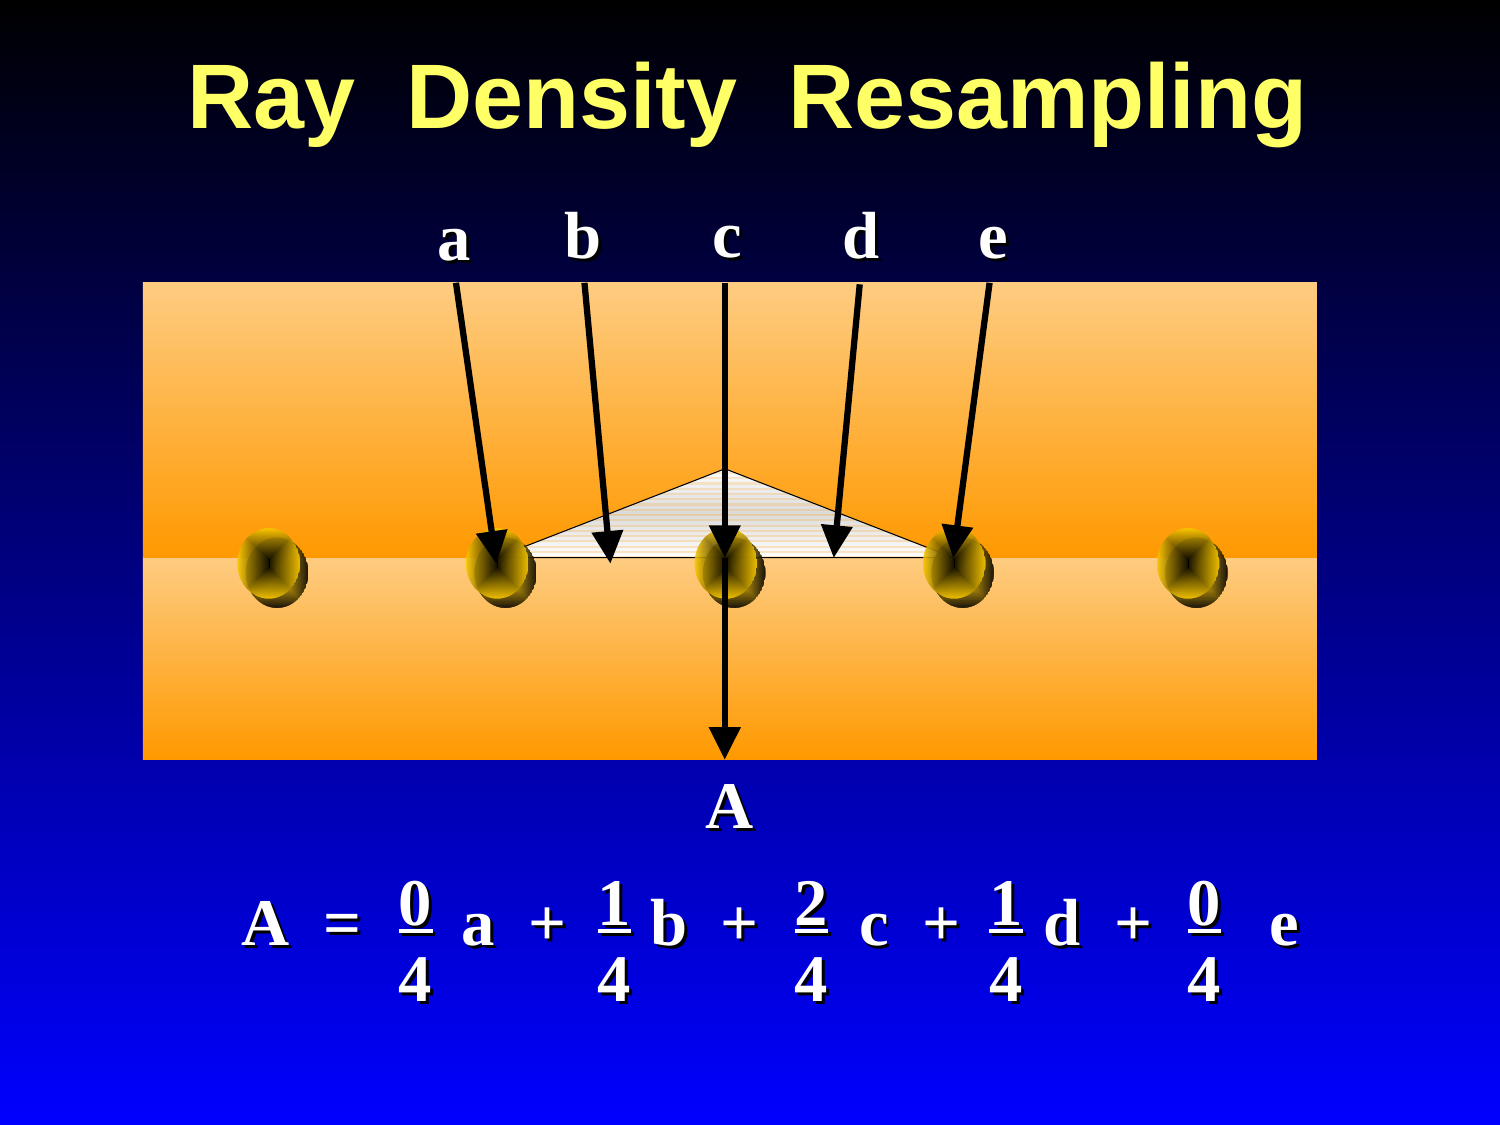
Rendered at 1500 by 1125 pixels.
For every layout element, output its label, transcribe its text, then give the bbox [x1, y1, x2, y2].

text_box 0 4 [384, 856, 449, 1035]
text_box c [698, 187, 760, 284]
text_box 1 4 [974, 856, 1038, 1035]
text_box A = a + b + c + d + e [449, 875, 582, 972]
text_box A = a + b + c + d + e [844, 875, 974, 972]
text_box e [963, 189, 1024, 285]
text_box [726, 282, 1317, 760]
title Ray Density Resampling [70, 37, 1426, 157]
text_box d [827, 189, 895, 285]
text_box A = a + b + c + d + e [227, 875, 384, 972]
text_box A = a + b + c + d + e [1238, 875, 1340, 972]
text_box [142, 282, 724, 760]
text_box A = a + b + c + d + e [1038, 875, 1173, 972]
text_box 1 4 [582, 856, 647, 1035]
text_box a [422, 190, 486, 287]
text_box 0 4 [1173, 856, 1238, 1035]
text_box b [550, 189, 618, 285]
text_box 2 4 [779, 856, 844, 1035]
text_box A = a + b + c + d + e [647, 875, 779, 972]
text_box A [690, 759, 769, 855]
